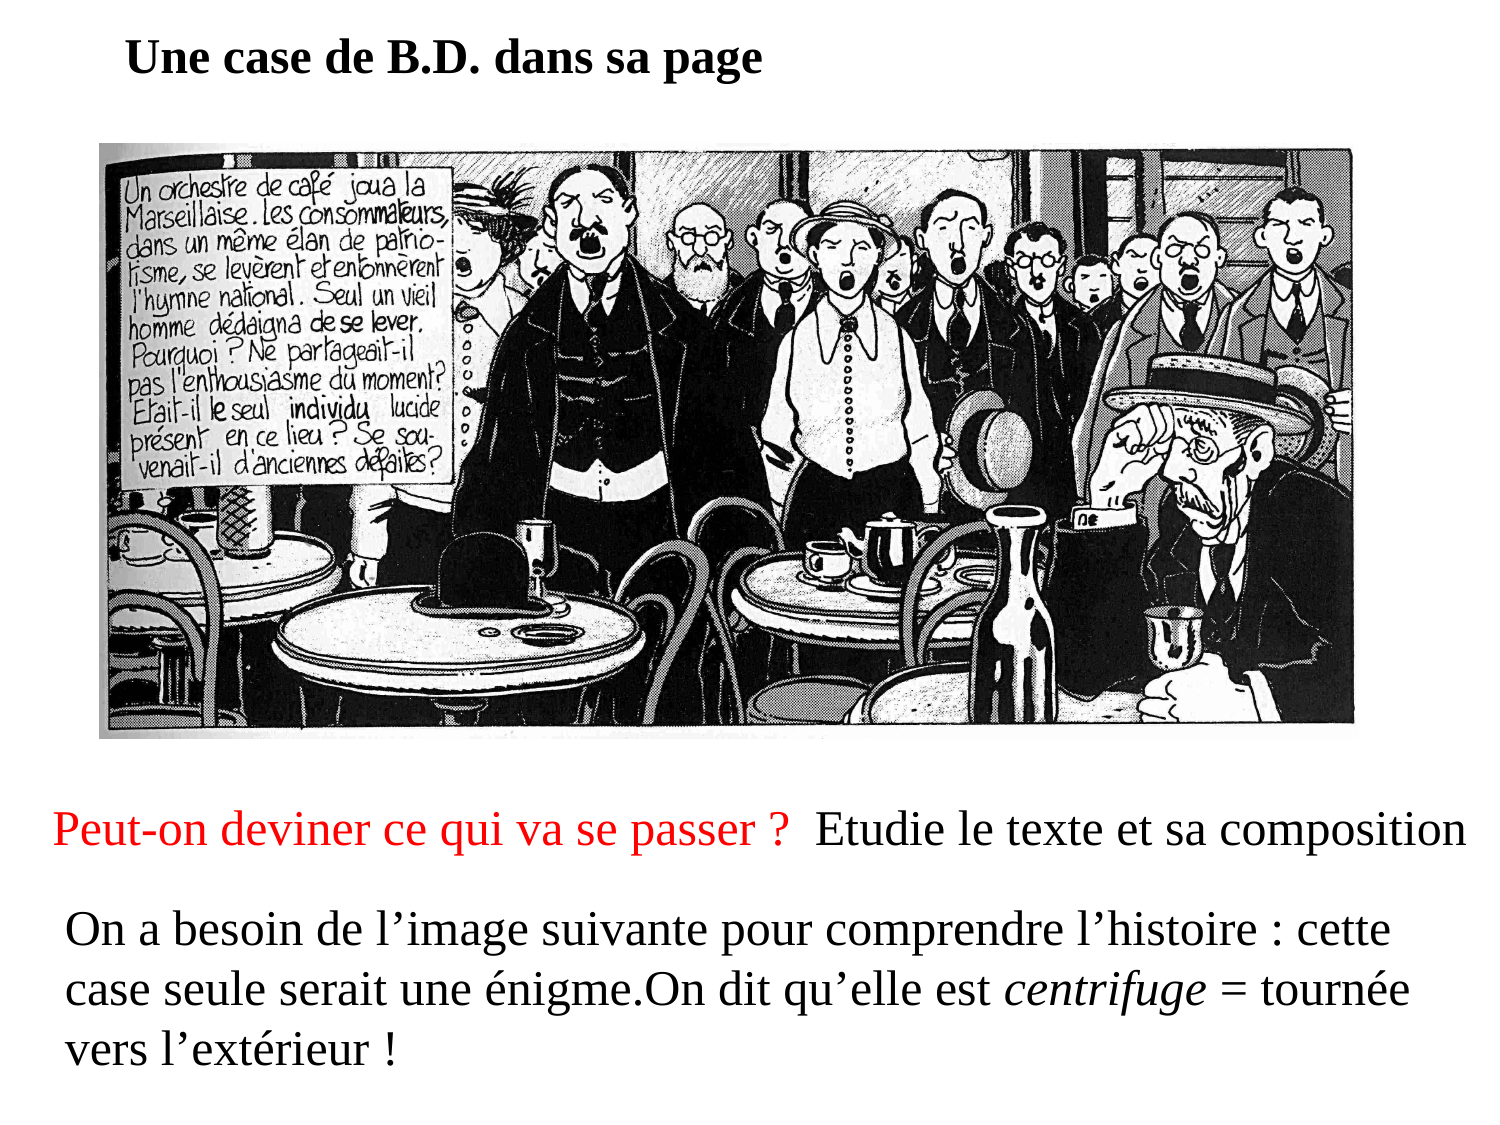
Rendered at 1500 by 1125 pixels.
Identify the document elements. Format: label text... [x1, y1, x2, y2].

text_box Peut-on deviner ce qui va se passer ? [37, 787, 799, 863]
text_box Etudie le texte et sa composition [799, 787, 1500, 863]
text_box On a besoin de l’image suivante pour comprendre l’histoire : cette case seule serait une énigme.On dit qu’elle est centrifuge = tournée vers l’extérieur ! [50, 887, 1451, 1083]
title Une case de B.D. dans sa page [75, 0, 813, 113]
picture [99, 143, 1359, 739]
